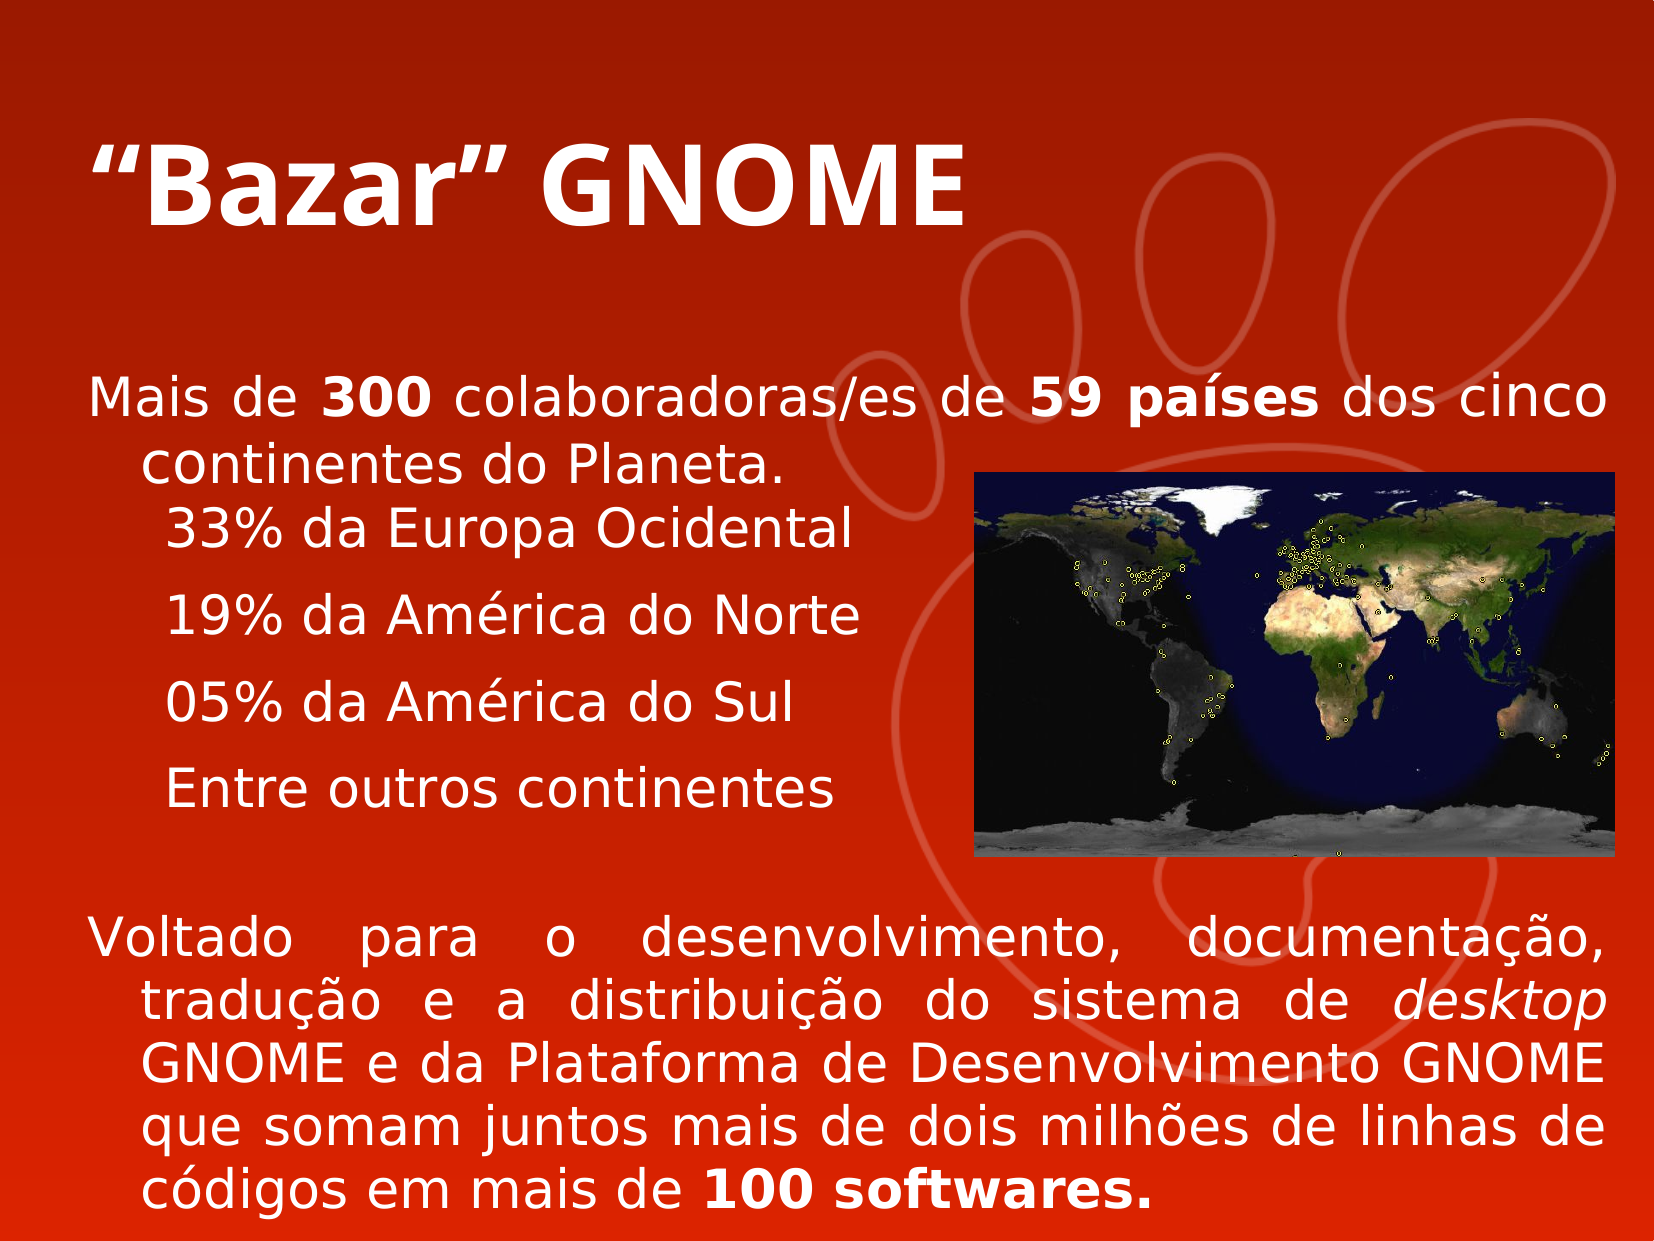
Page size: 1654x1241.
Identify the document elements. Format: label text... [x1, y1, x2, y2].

list Mais de 300 colaboradoras/es de 59 países dos cinco continentes do Planeta. 33% da Europa Ocidental 19% da América do Norte 05% da América do Sul Entre outros continentes Voltado para o desenvolvimento, documentação, tradução e a distribuição do sistema de desktop GNOME e da Plataforma de Desenvolvimento GNOME que somam juntos mais de dois milhões de linhas de códigos em mais de 100 softwares. Traduzidos para mais de 133 indiomas e dialetos de todo o mundo. [55, 354, 1625, 1241]
picture [974, 472, 1615, 857]
title “Bazar” GNOME [76, 34, 1565, 266]
picture [826, 118, 1616, 354]
